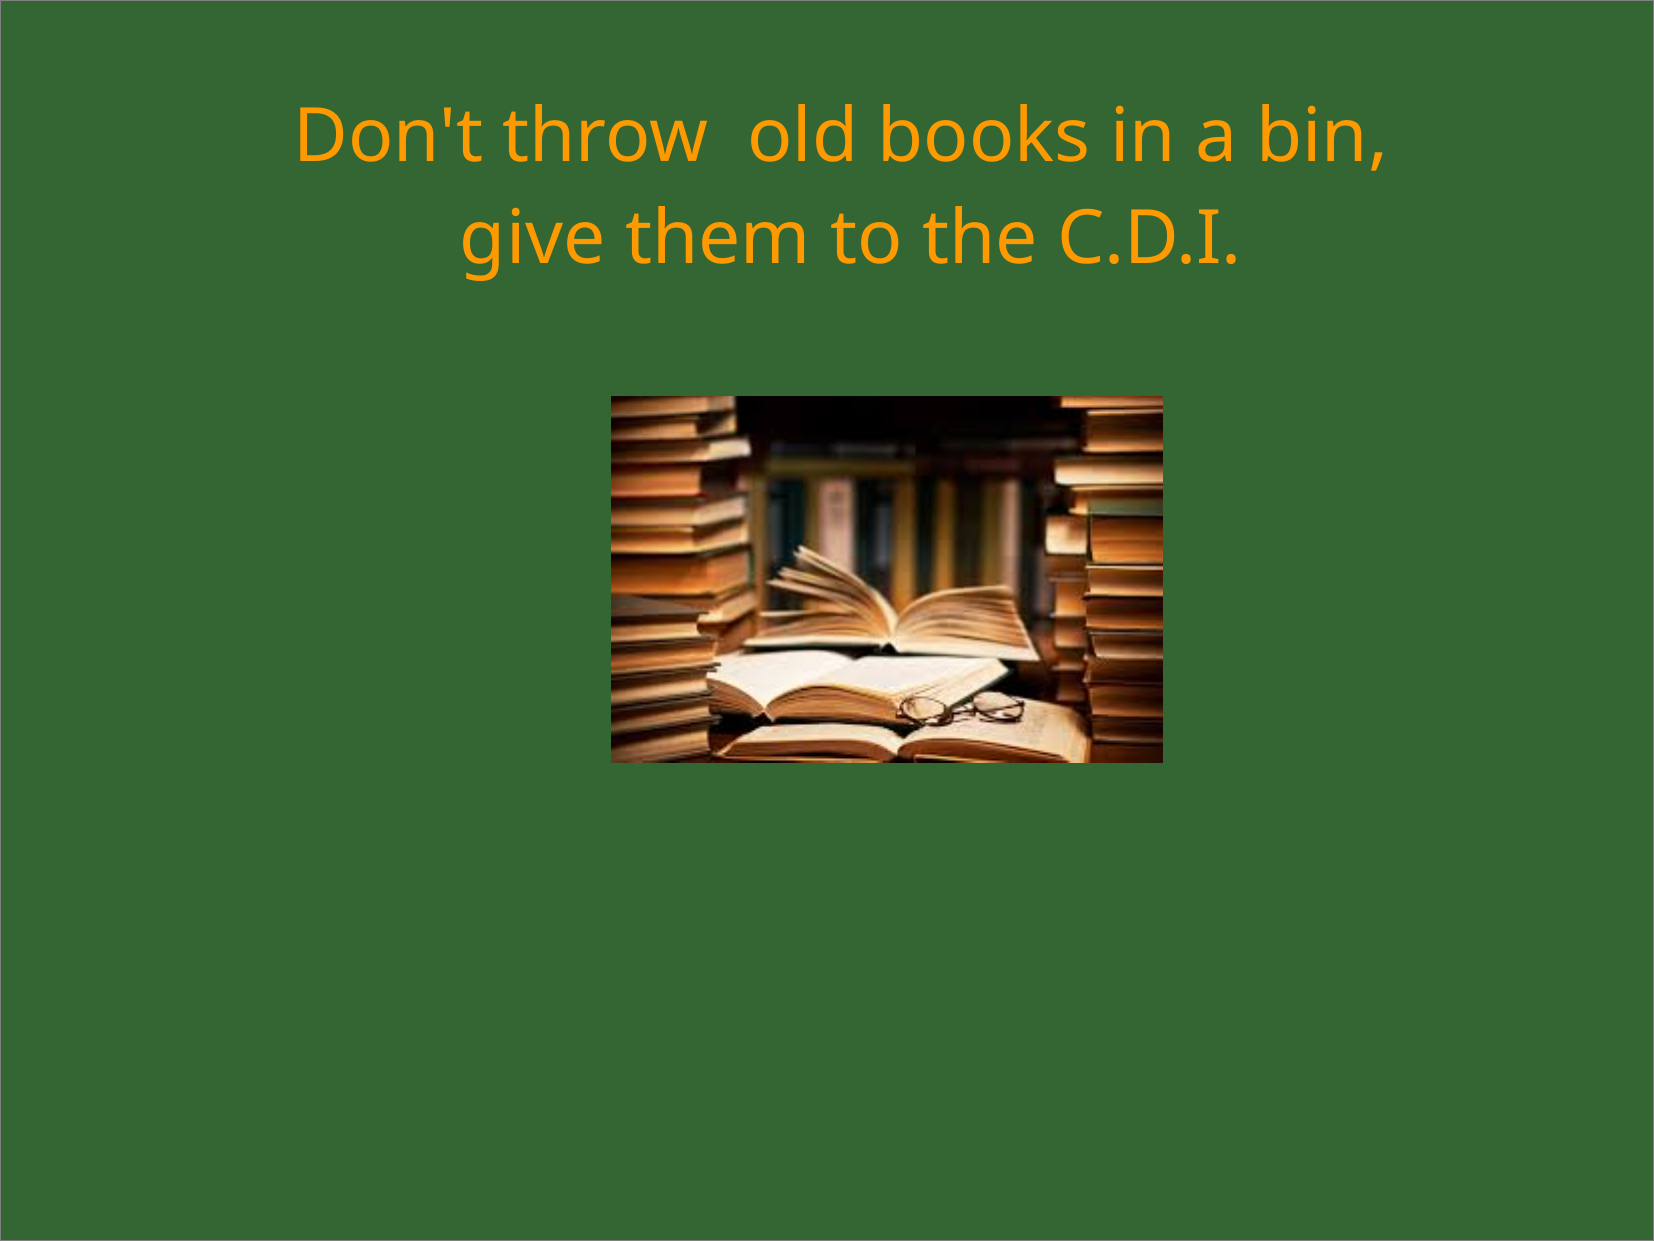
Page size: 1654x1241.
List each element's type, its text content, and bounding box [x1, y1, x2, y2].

picture [611, 396, 1163, 763]
text_box Don't throw old books in a bin, give them to the C.D.I. [141, 73, 1541, 274]
text_box [0, 0, 1654, 1240]
